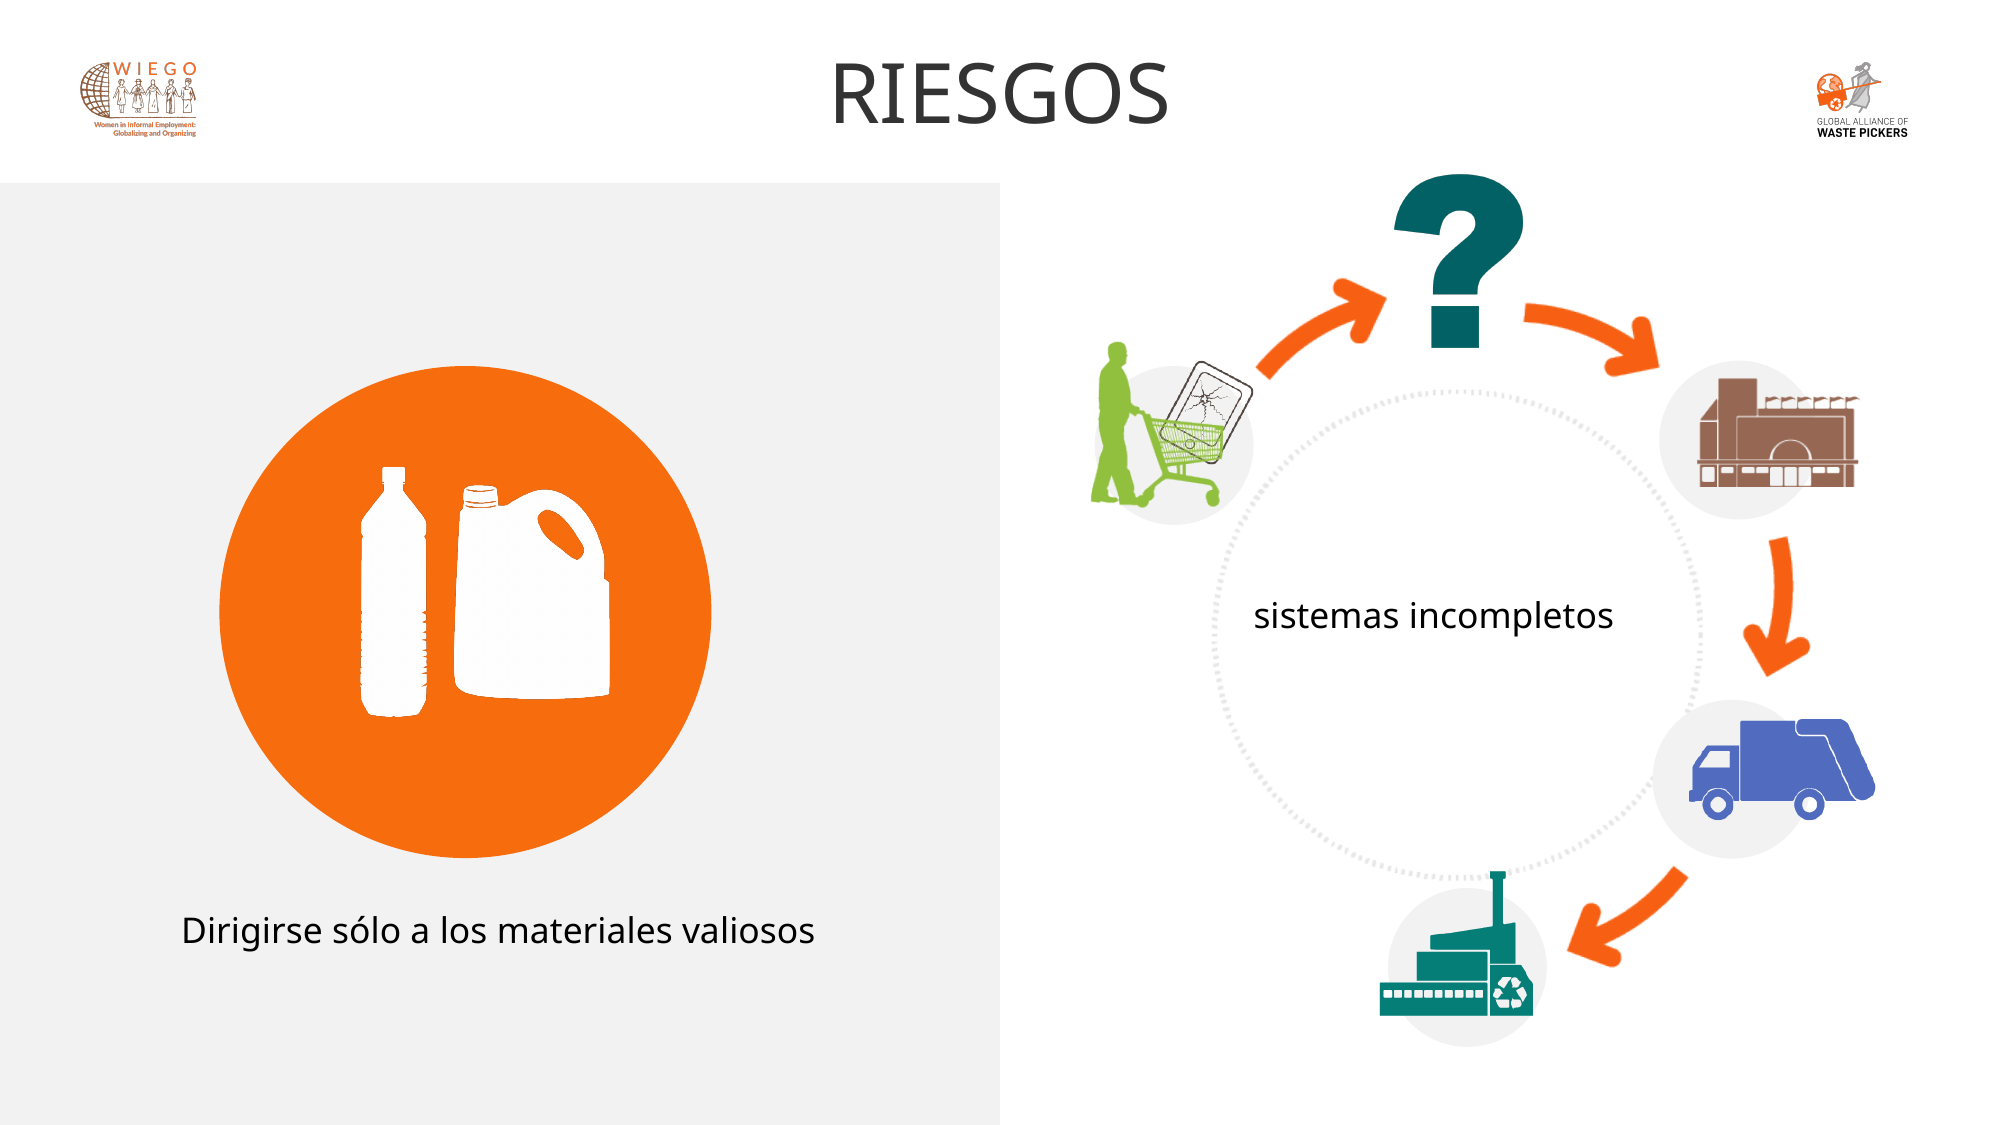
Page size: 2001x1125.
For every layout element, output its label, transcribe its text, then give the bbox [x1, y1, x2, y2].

picture [360, 467, 610, 717]
text_box RIESGOS [733, 32, 1267, 148]
text_box [1659, 377, 1803, 520]
text_box [1652, 720, 1792, 859]
text_box Dirigirse sólo a los materiales valiosos [24, 900, 972, 994]
picture [80, 62, 196, 137]
text_box sistemas incompletos [1238, 577, 1731, 651]
picture [1073, 174, 1929, 1059]
picture [1817, 62, 1908, 137]
text_box [219, 366, 712, 859]
text_box [1710, 360, 1768, 366]
